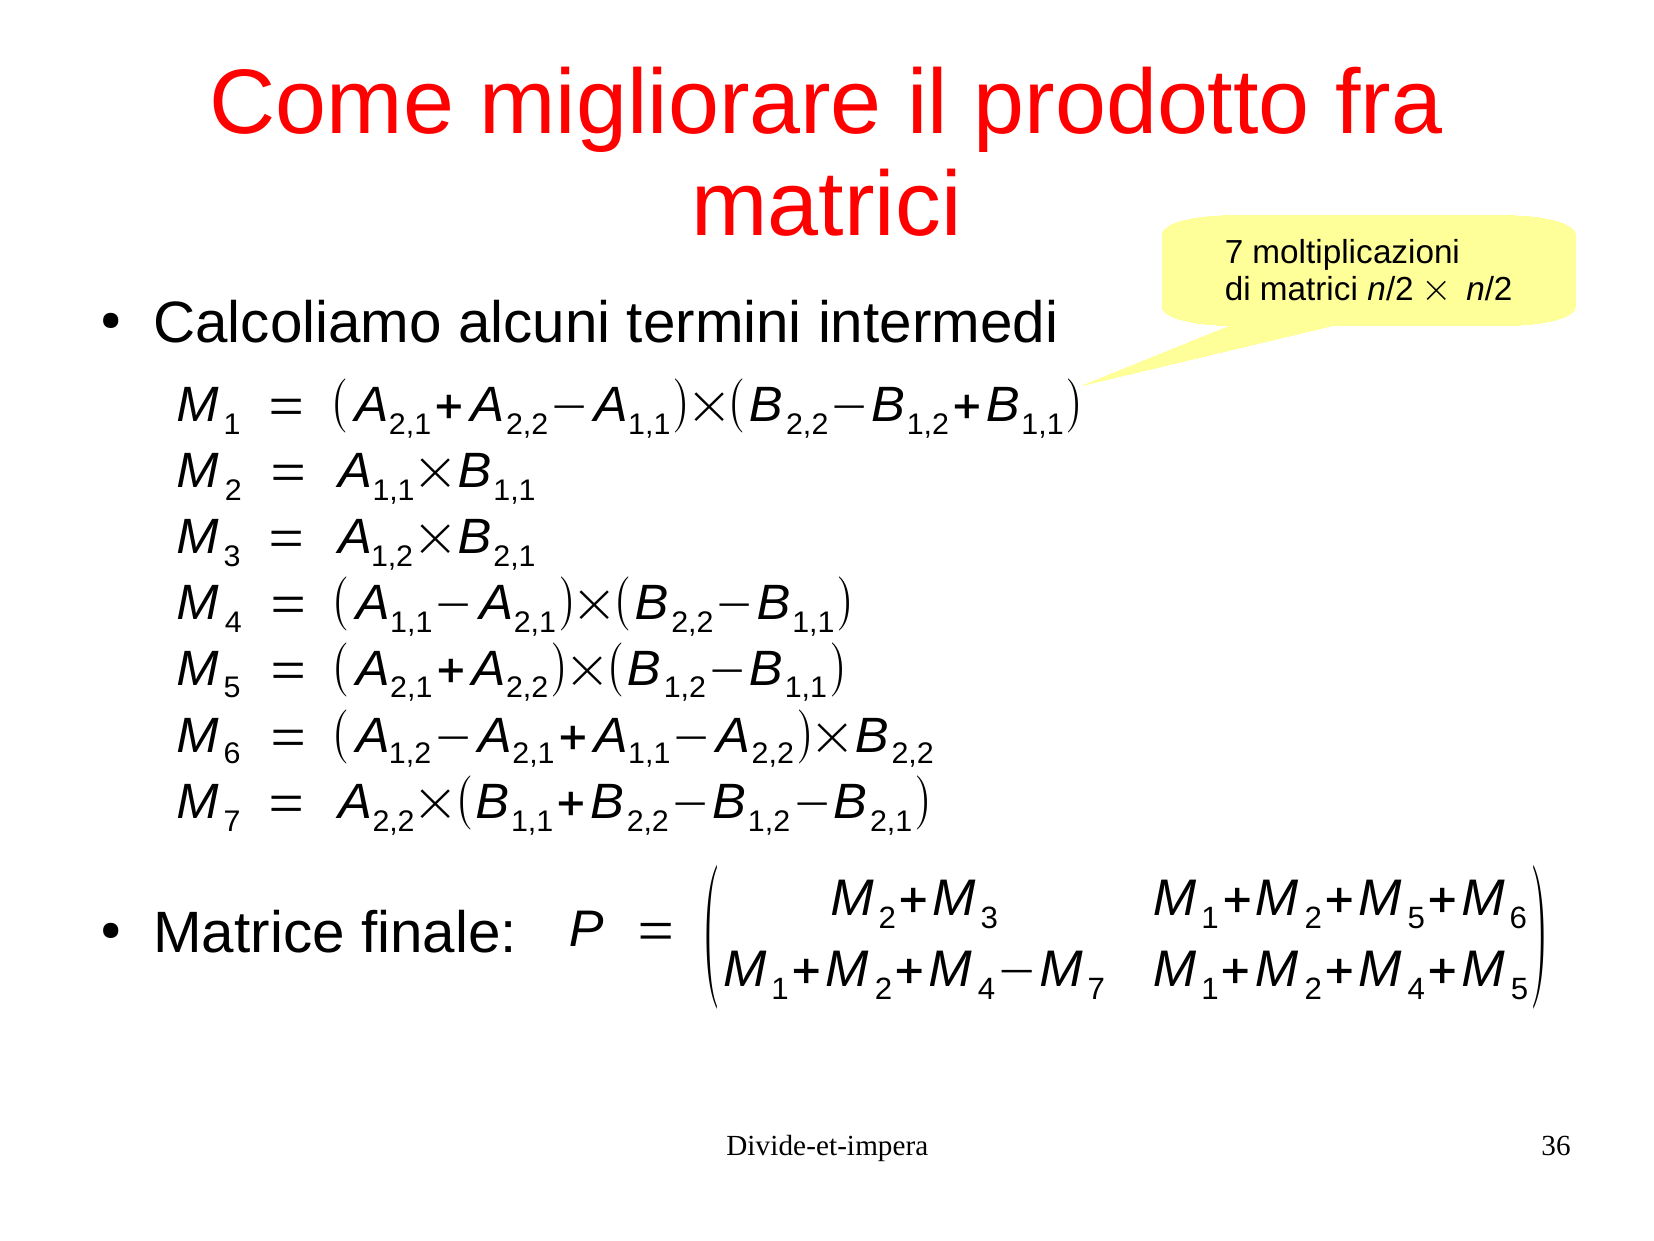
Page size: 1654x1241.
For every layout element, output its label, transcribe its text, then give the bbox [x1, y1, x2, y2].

title Come migliorare il prodotto fra matrici [82, 49, 1571, 257]
text_box 7 moltiplicazioni di matrici n/2  n/2 [1083, 215, 1576, 386]
chart [170, 377, 1090, 837]
list Calcoliamo alcuni termini intermedi Matrice finale: [82, 290, 1571, 1109]
chart [562, 862, 1555, 1013]
